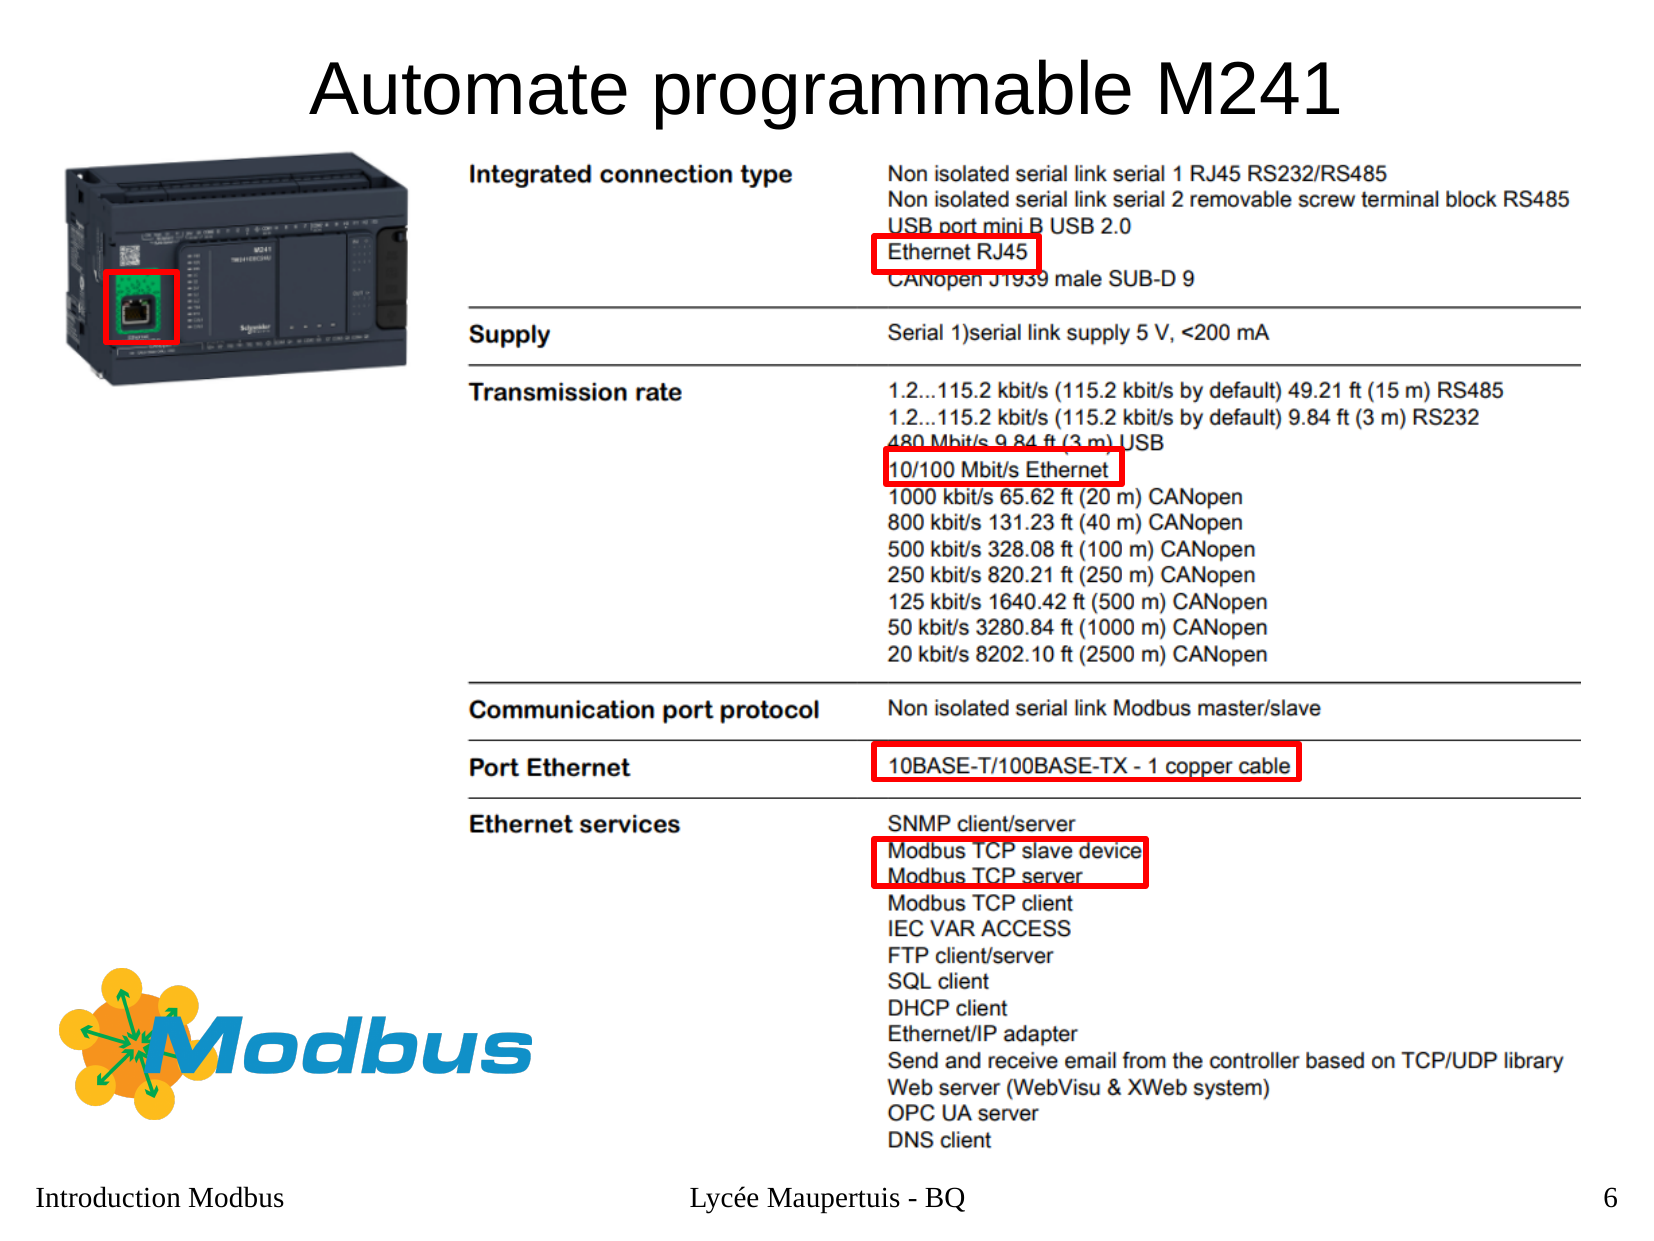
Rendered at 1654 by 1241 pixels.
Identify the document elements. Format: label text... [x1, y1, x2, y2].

title Automate programmable M241 [35, 35, 1619, 142]
picture [47, 141, 426, 414]
picture [59, 153, 1581, 1157]
